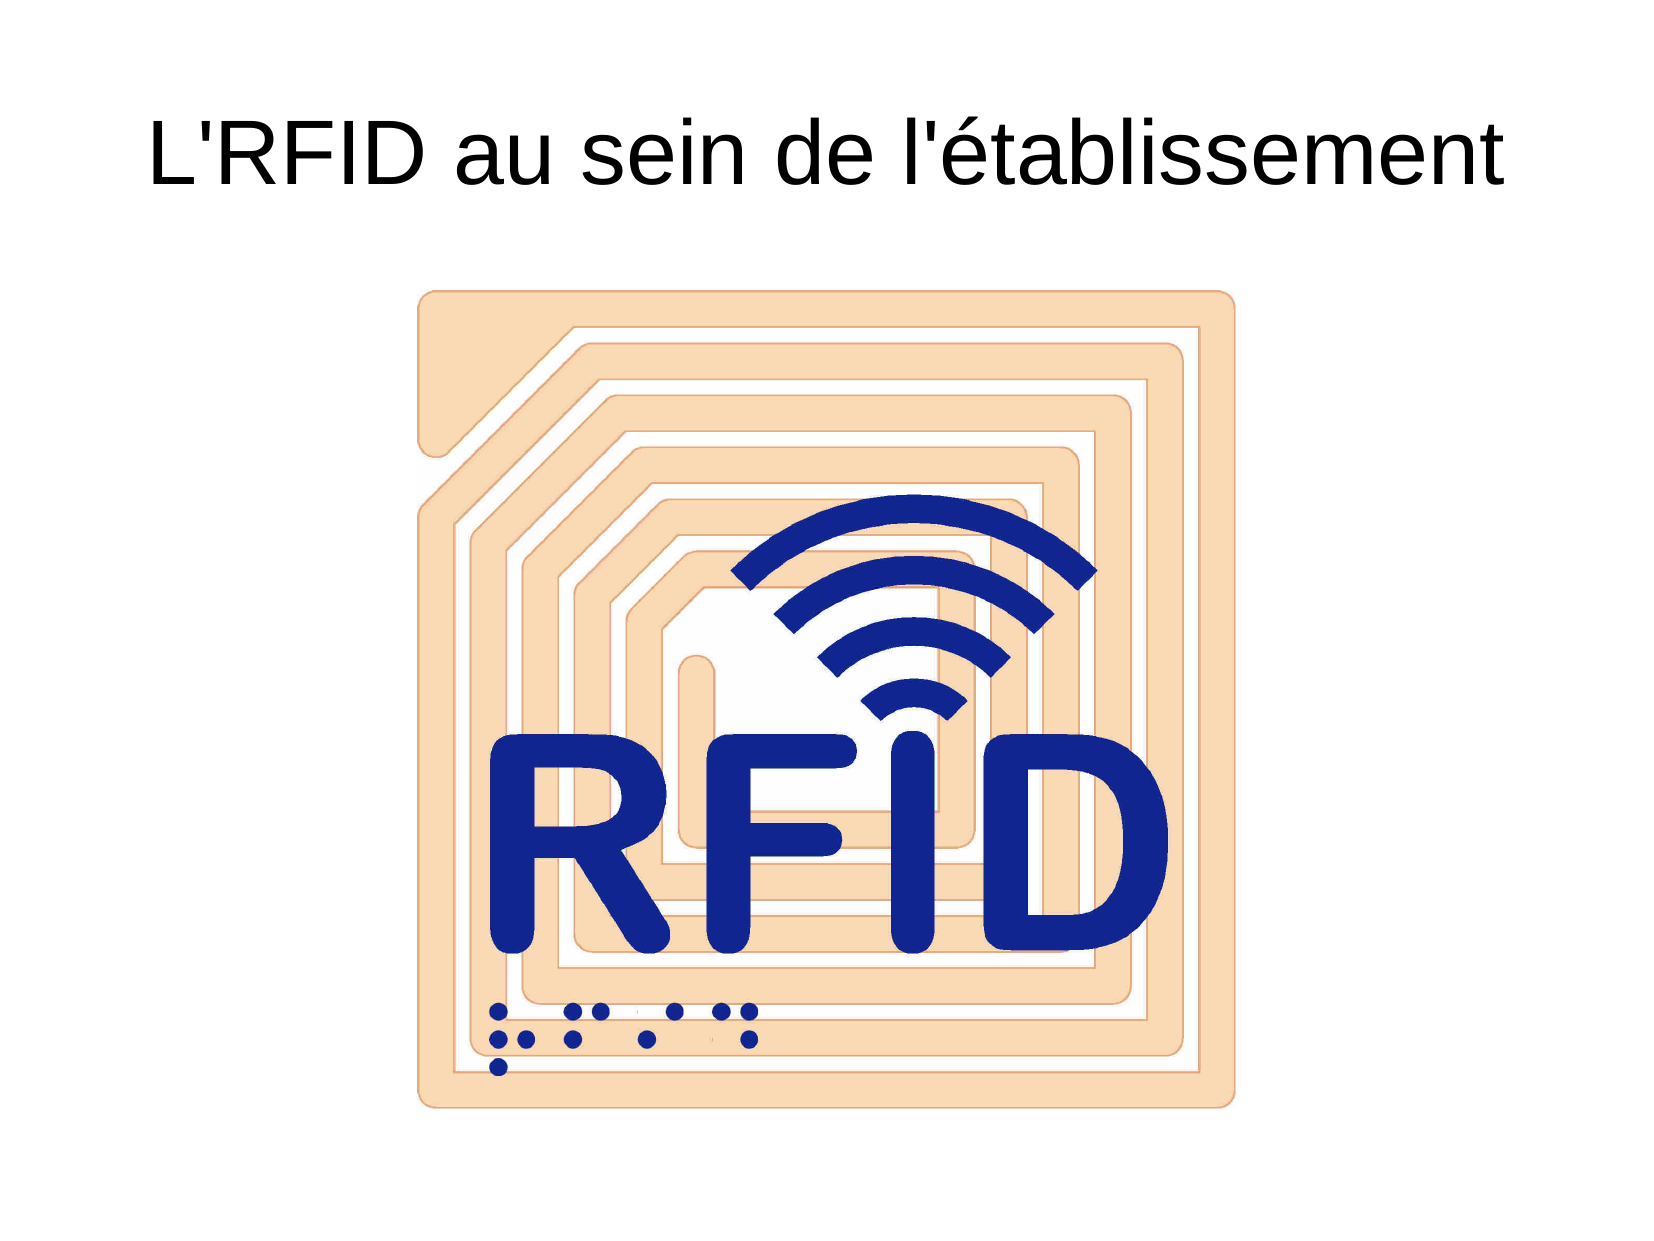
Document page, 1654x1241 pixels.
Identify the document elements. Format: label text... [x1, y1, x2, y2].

picture [417, 290, 1236, 1109]
title L'RFID au sein de l'établissement [82, 49, 1571, 257]
